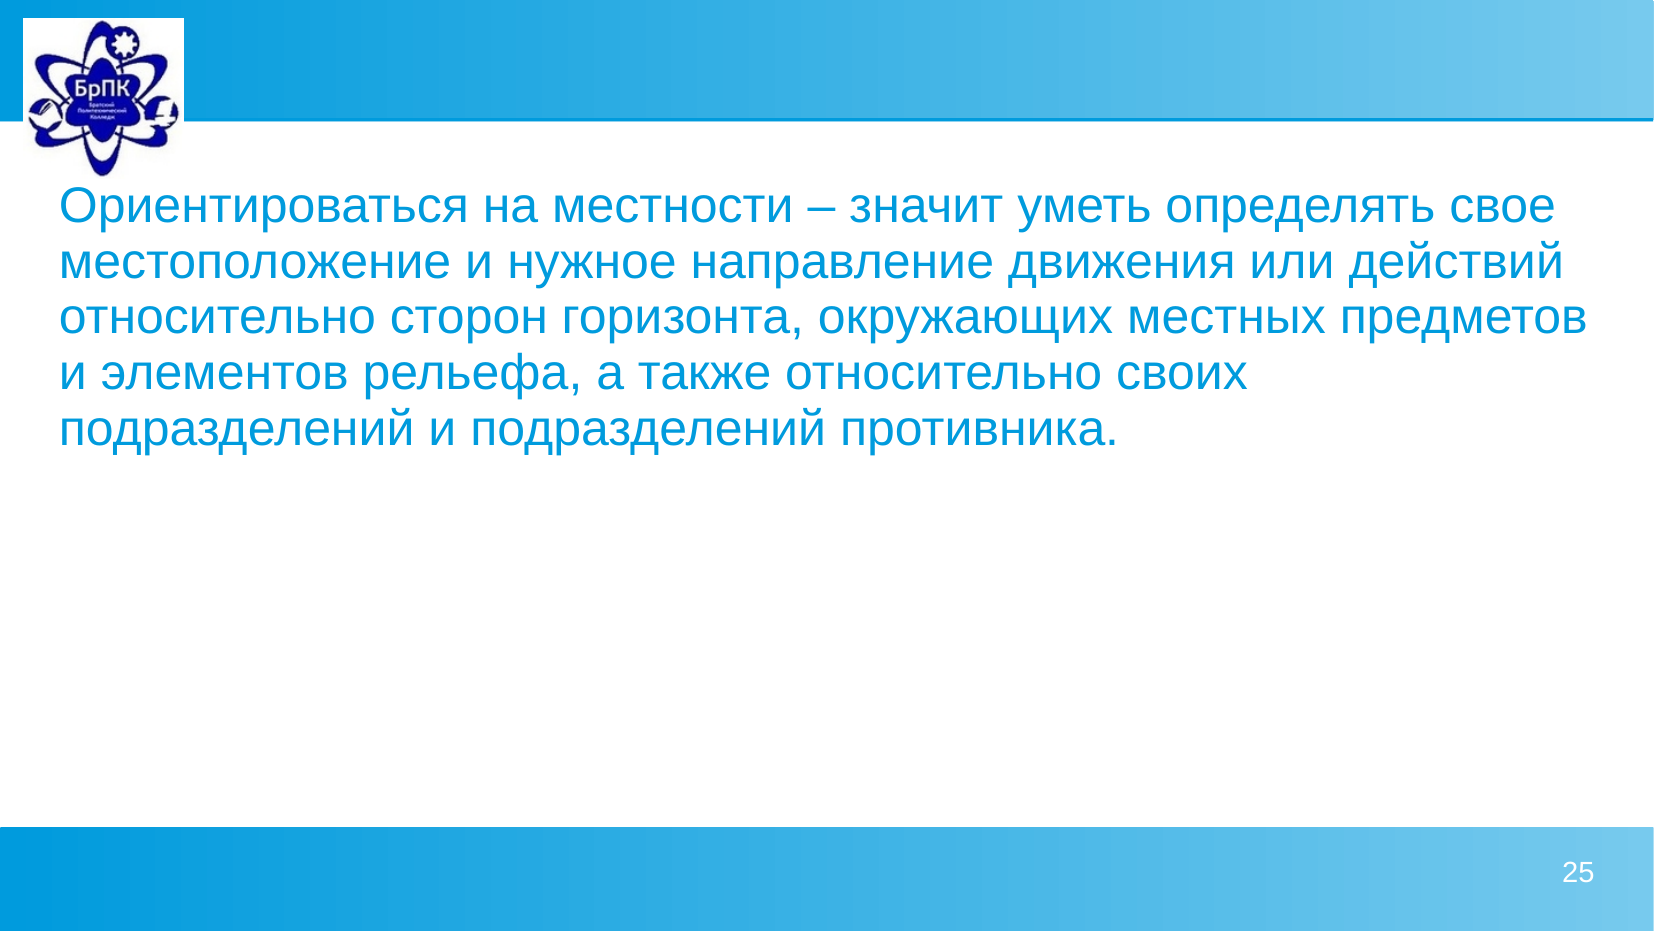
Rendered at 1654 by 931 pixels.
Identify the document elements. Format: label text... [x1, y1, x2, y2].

picture [23, 19, 184, 179]
list Ориентироваться на местности – значит уметь определять свое местоположение и нужное направление движения или действий относительно сторон горизонта, окружающих местных предметов и элементов рельефа, а также относительно своих подразделений и подразделений противника. [59, 177, 1595, 768]
